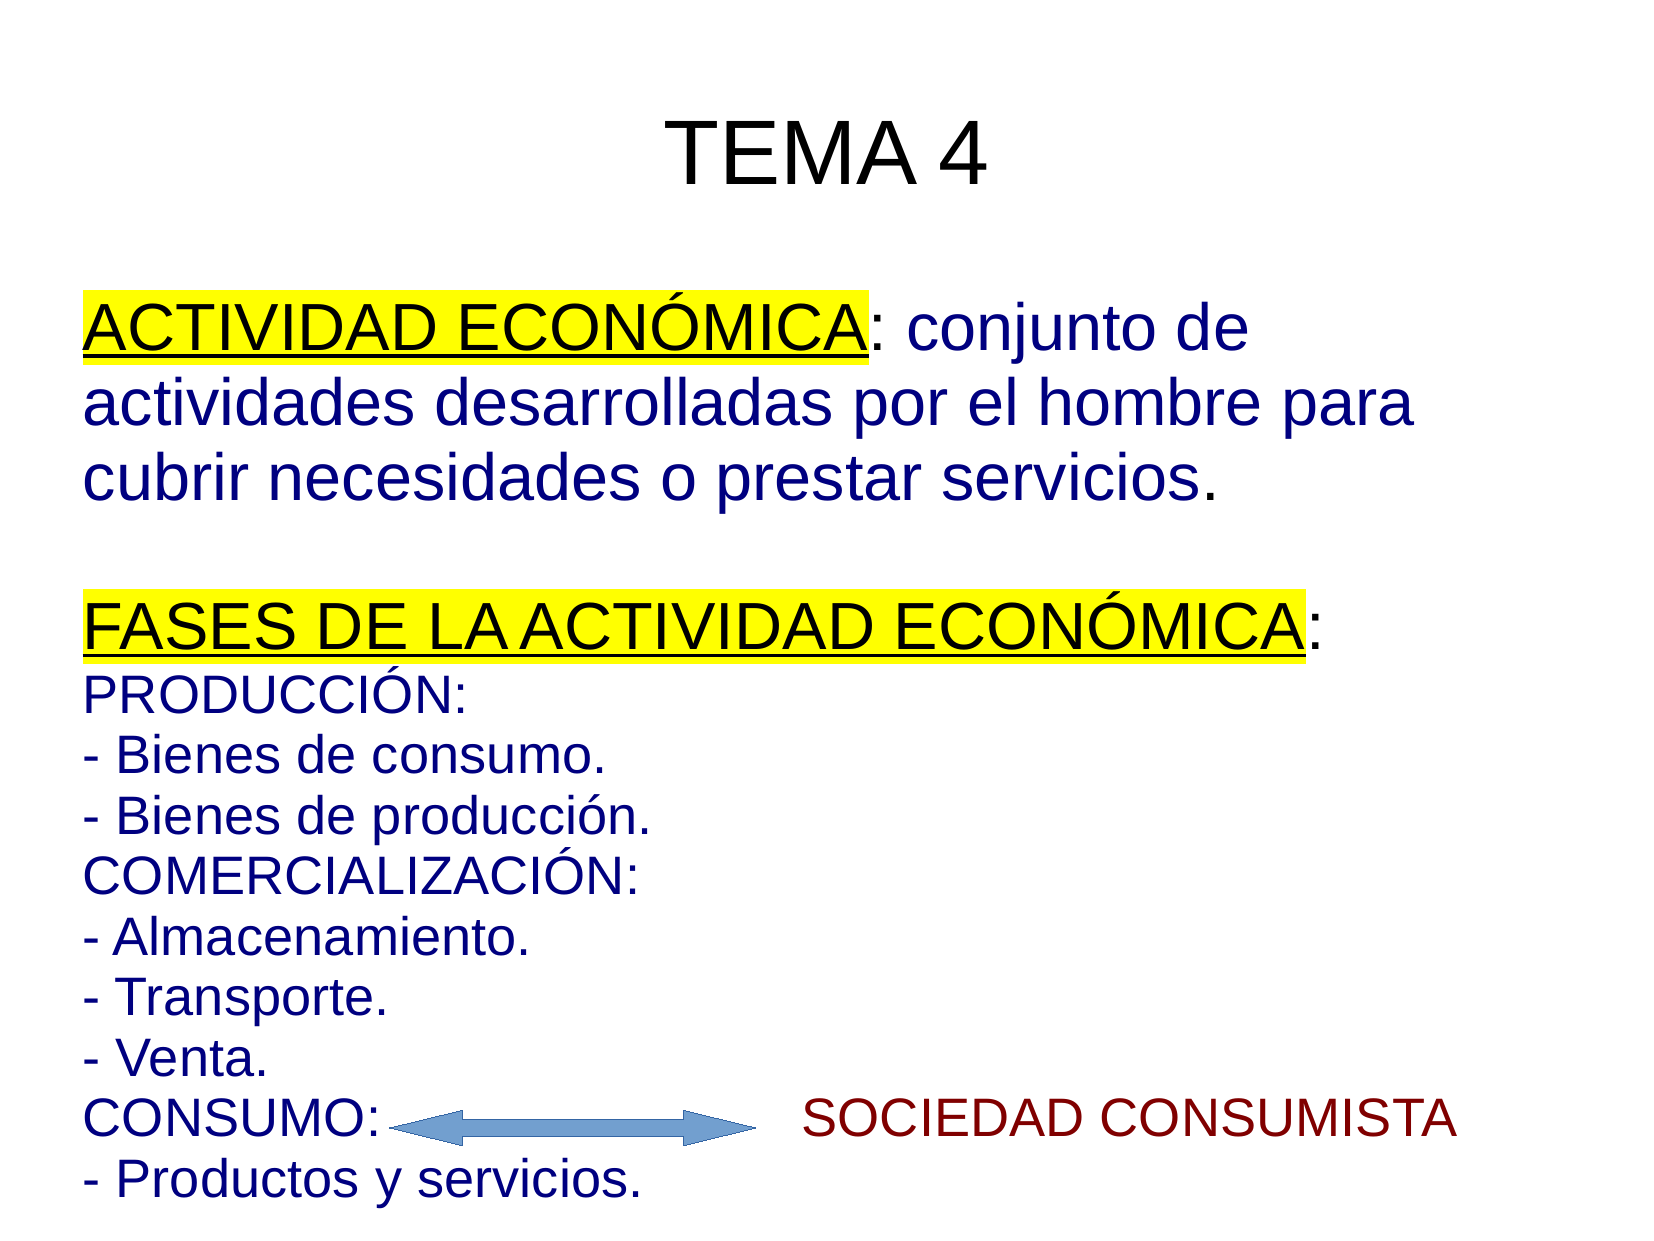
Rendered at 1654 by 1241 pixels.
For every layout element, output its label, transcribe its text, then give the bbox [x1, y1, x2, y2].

subtitle ACTIVIDAD ECONÓMICA: conjunto de actividades desarrolladas por el hombre para cubrir necesidades o prestar servicios. FASES DE LA ACTIVIDAD ECONÓMICA: PRODUCCIÓN: - Bienes de consumo. - Bienes de producción. COMERCIALIZACIÓN: - Almacenamiento. - Transporte. - Venta. CONSUMO: SOCIEDAD CONSUMISTA - Productos y servicios. [82, 290, 1571, 1241]
title TEMA 4 [82, 49, 1571, 257]
text_box [389, 1110, 756, 1146]
